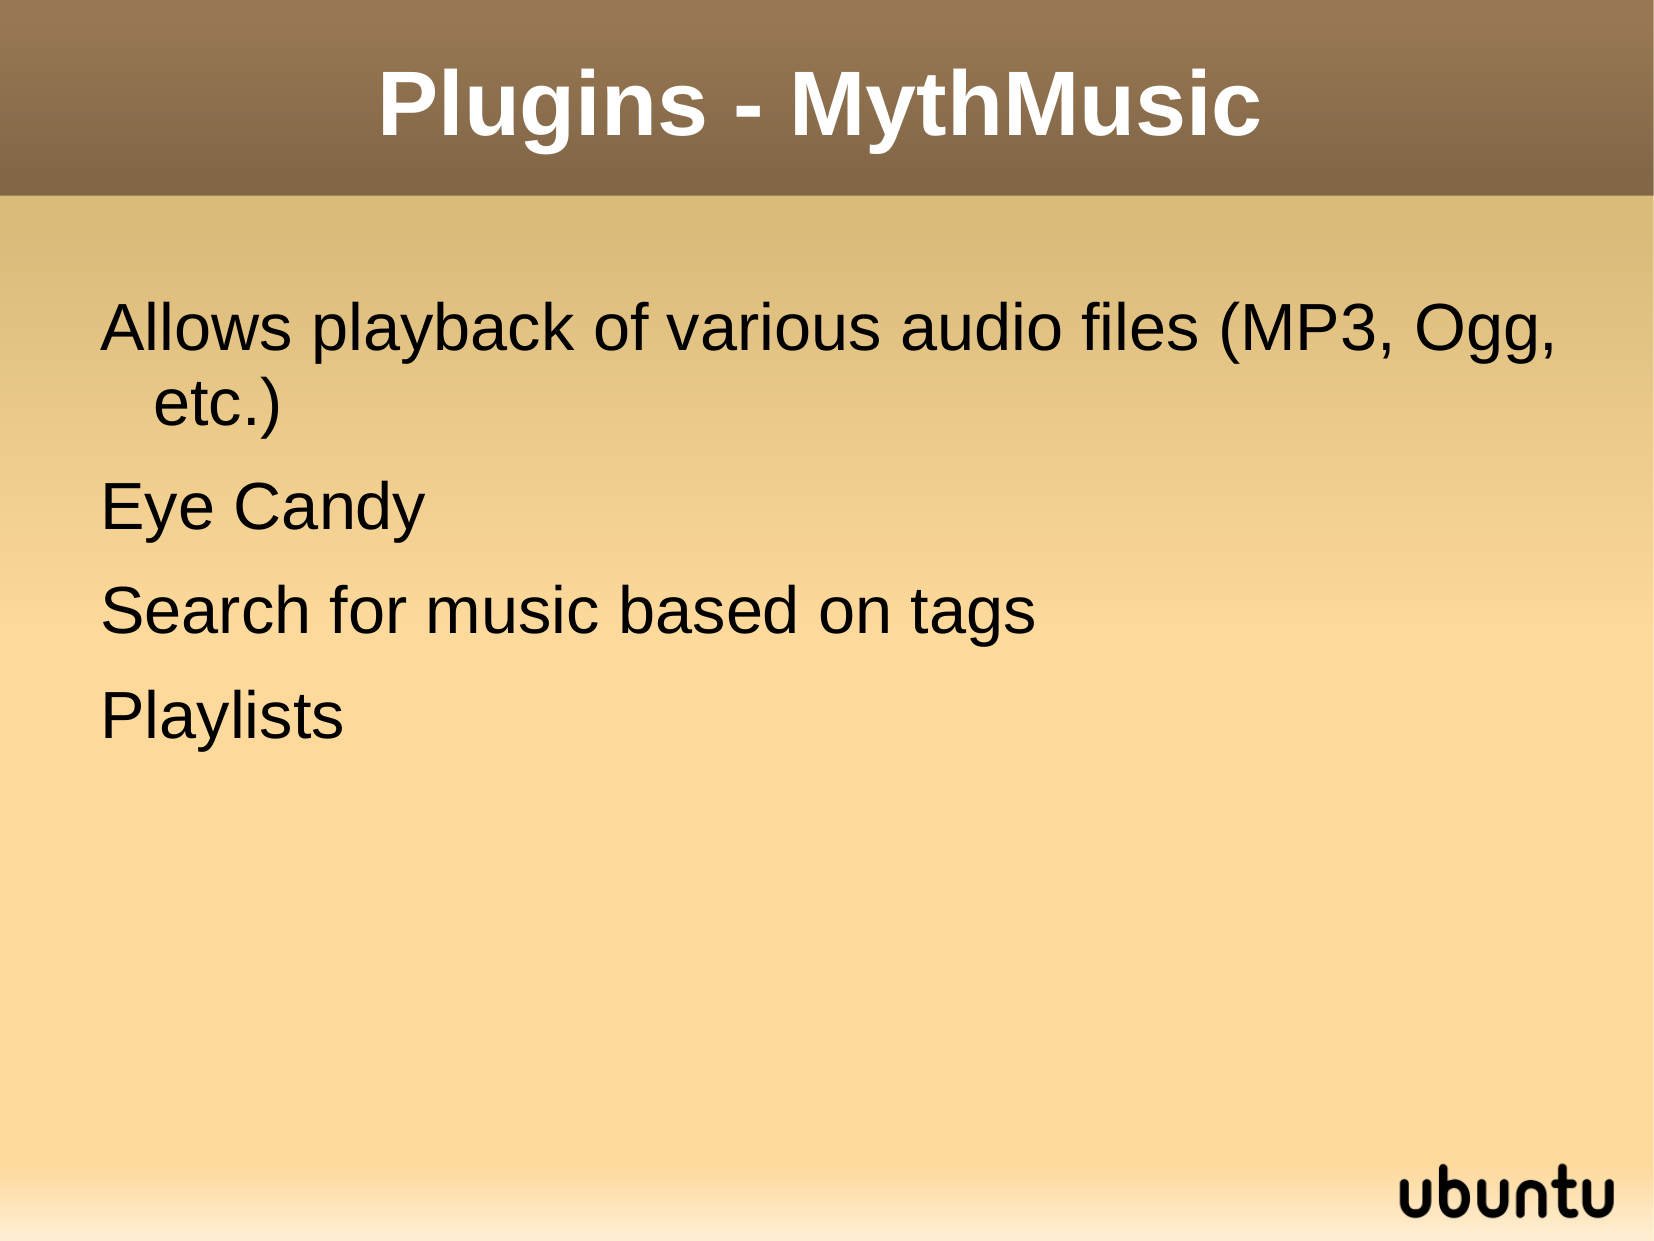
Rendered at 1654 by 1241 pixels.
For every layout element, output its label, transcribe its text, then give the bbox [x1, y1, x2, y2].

title Plugins - MythMusic [76, 7, 1565, 200]
list Allows playback of various audio files (MP3, Ogg, etc.) Eye Candy Search for music based on tags Playlists [82, 290, 1571, 1094]
picture [0, 0, 1654, 1241]
